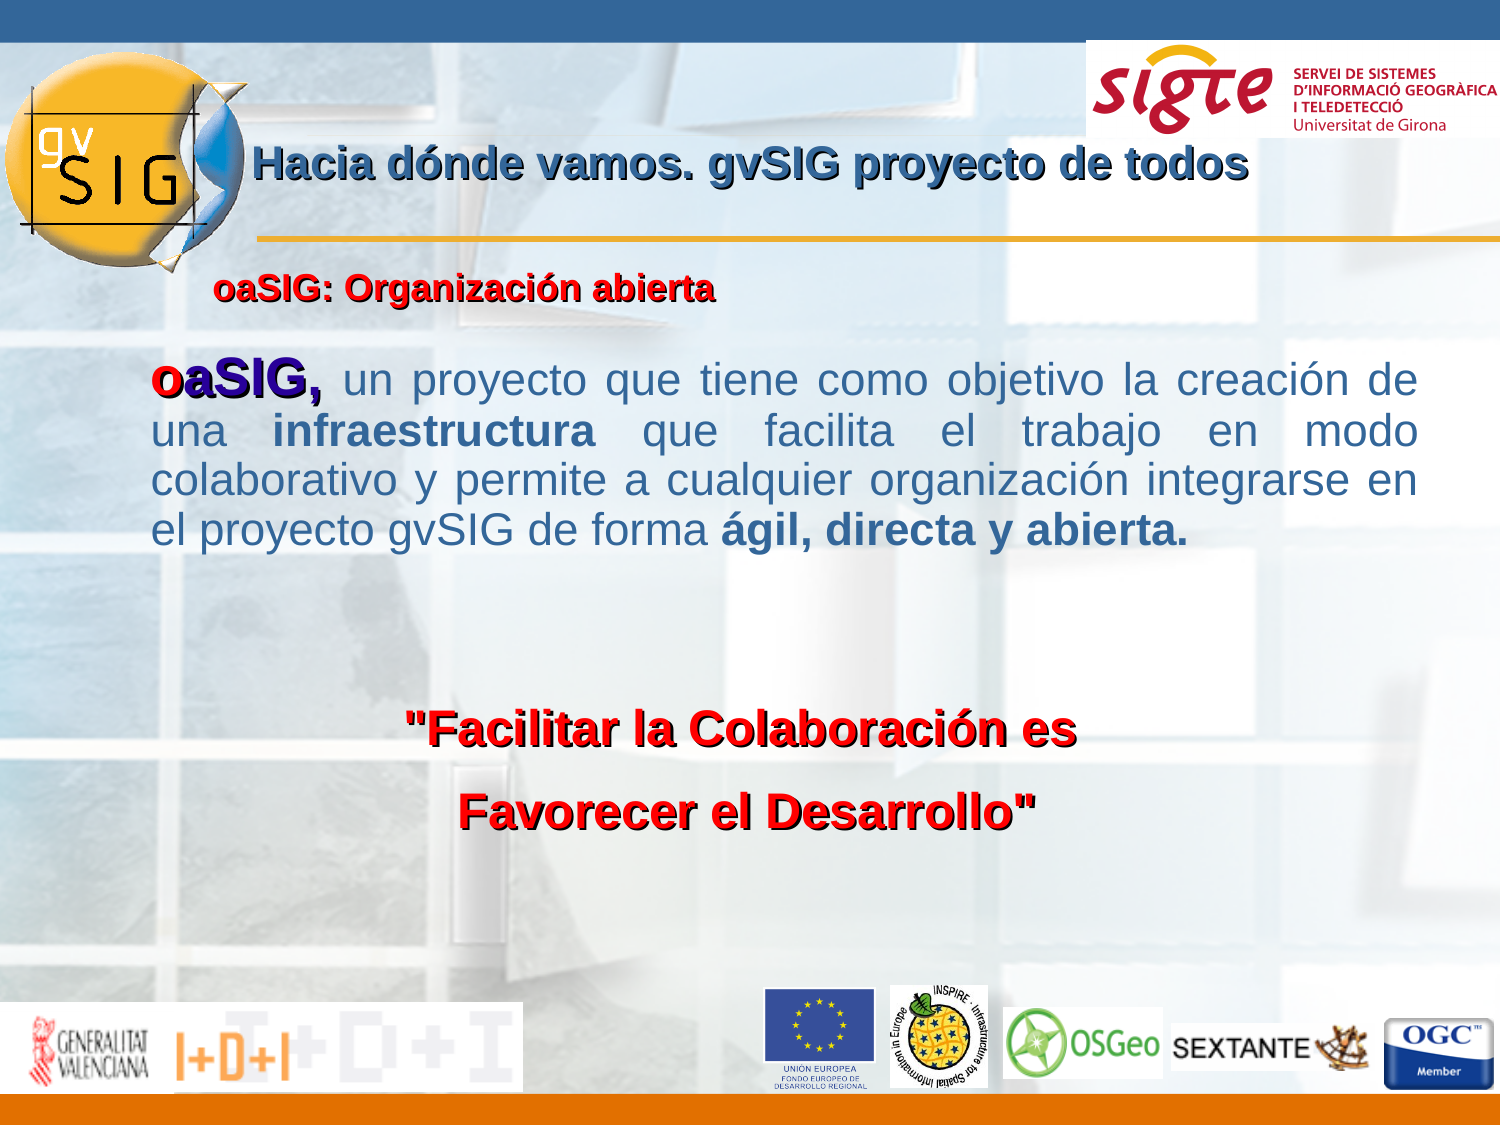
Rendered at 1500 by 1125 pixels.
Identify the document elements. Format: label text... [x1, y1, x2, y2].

picture [0, 49, 250, 276]
text_box oaSIG: Organización abierta [197, 260, 1500, 322]
picture [1171, 1026, 1375, 1071]
picture [890, 1026, 988, 1088]
picture [1384, 1018, 1494, 1090]
picture [0, 1002, 523, 1094]
picture [1003, 1026, 1163, 1079]
picture [1086, 40, 1500, 131]
text_box Hacia dónde vamos. gvSIG proyecto de todos [236, 131, 1500, 199]
text_box oaSIG, un proyecto que tiene como objetivo la creación de una infraestructura que facilita el trabajo en modo colaborativo y permite a cualquier organización integrarse en el proyecto gvSIG de forma ágil, directa y abierta. "Facilitar la Colaboración es Favorecer el Desarrollo" [75, 349, 1420, 1026]
picture [763, 1026, 876, 1089]
